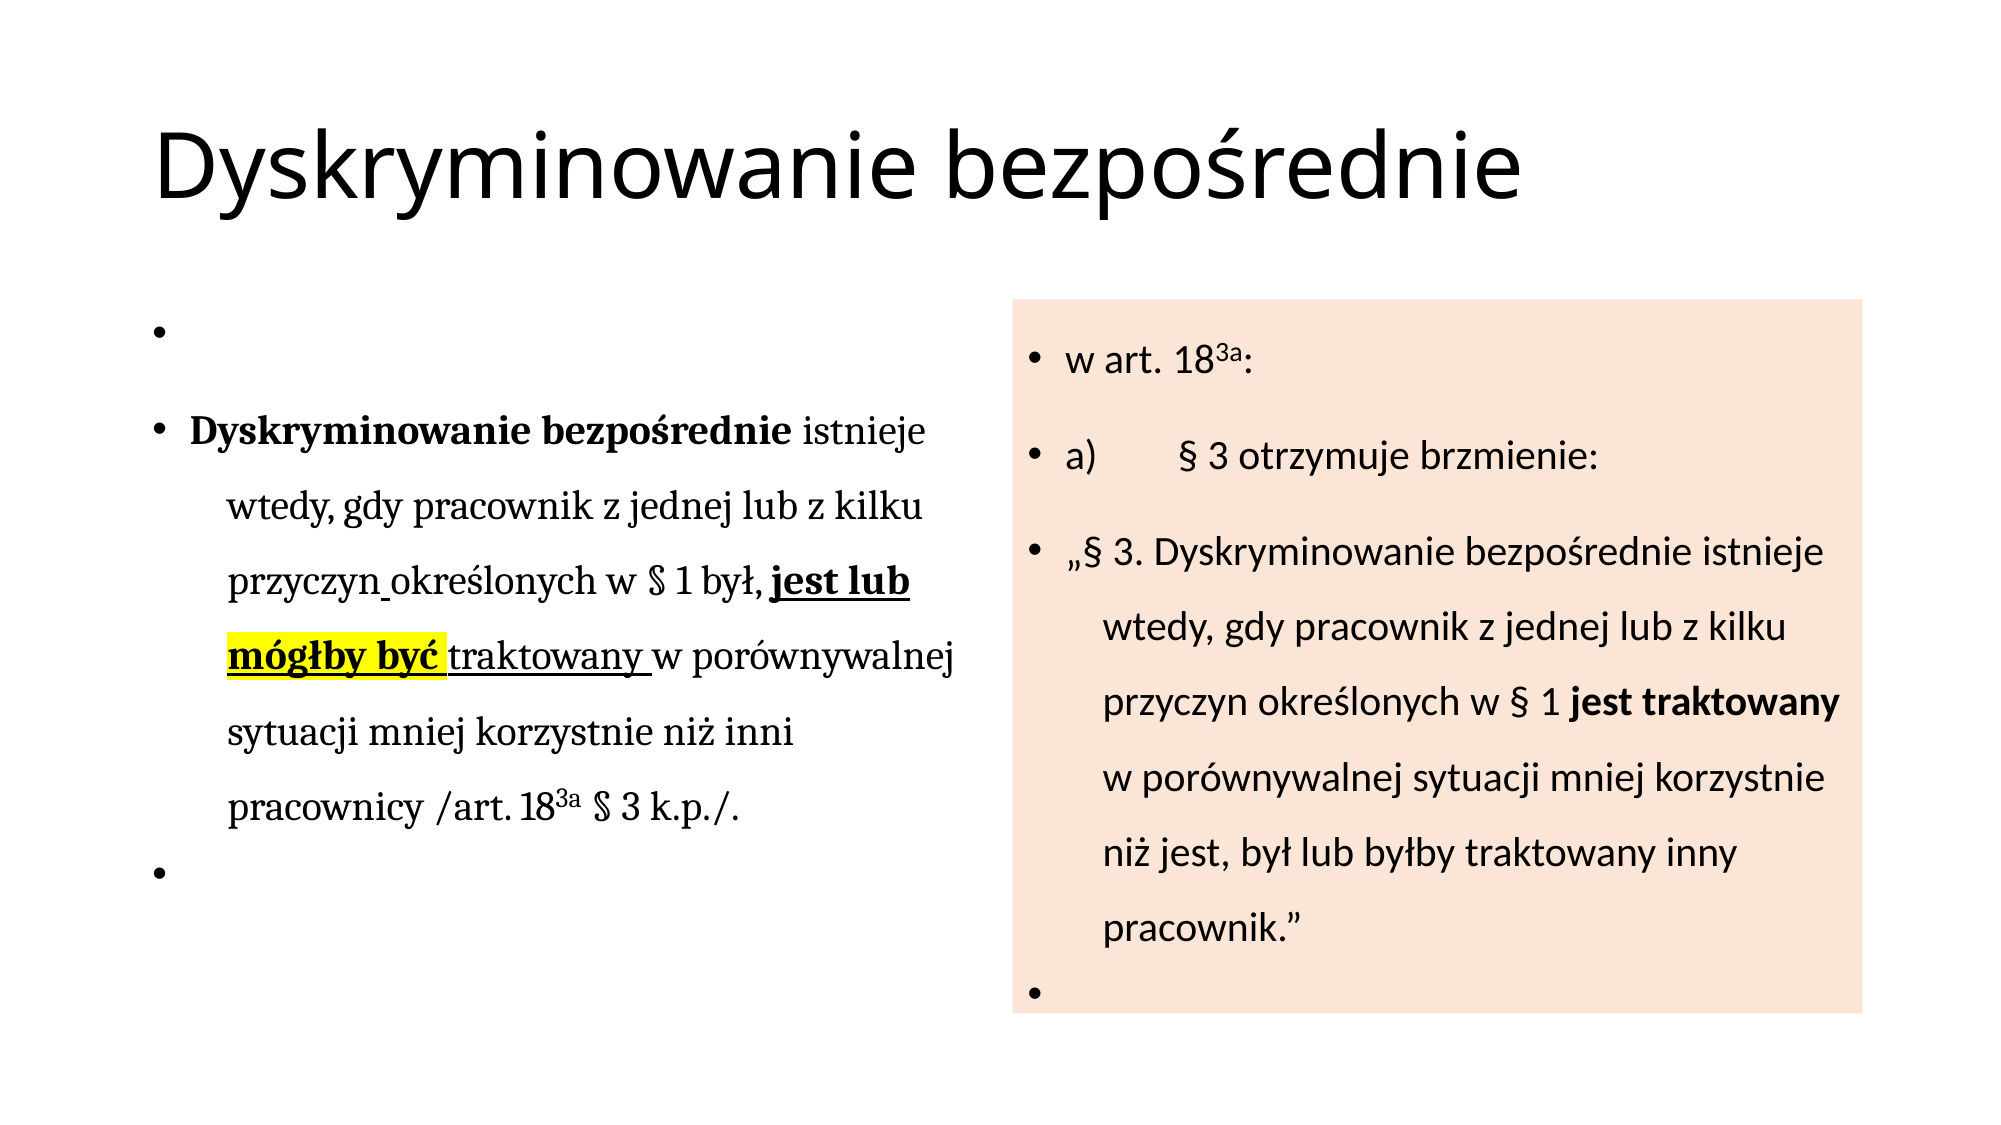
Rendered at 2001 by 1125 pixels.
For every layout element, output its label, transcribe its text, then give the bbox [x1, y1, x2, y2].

list w art. 183a: a) § 3 otrzymuje brzmienie: „§ 3. Dyskryminowanie bezpośrednie istnieje wtedy, gdy pracownik z jednej lub z kilku przyczyn określonych w § 1 jest traktowany w porównywalnej sytuacji mniej korzystnie niż jest, był lub byłby traktowany inny pracownik.” [1012, 299, 1863, 1014]
list Dyskryminowanie bezpośrednie istnieje wtedy, gdy pracownik z jednej lub z kilku przyczyn określonych w § 1 był, jest lub mógłby być traktowany w porównywalnej sytuacji mniej korzystnie niż inni pracownicy /art. 183a § 3 k.p./. [137, 299, 988, 1014]
title Dyskryminowanie bezpośrednie [137, 59, 1863, 278]
